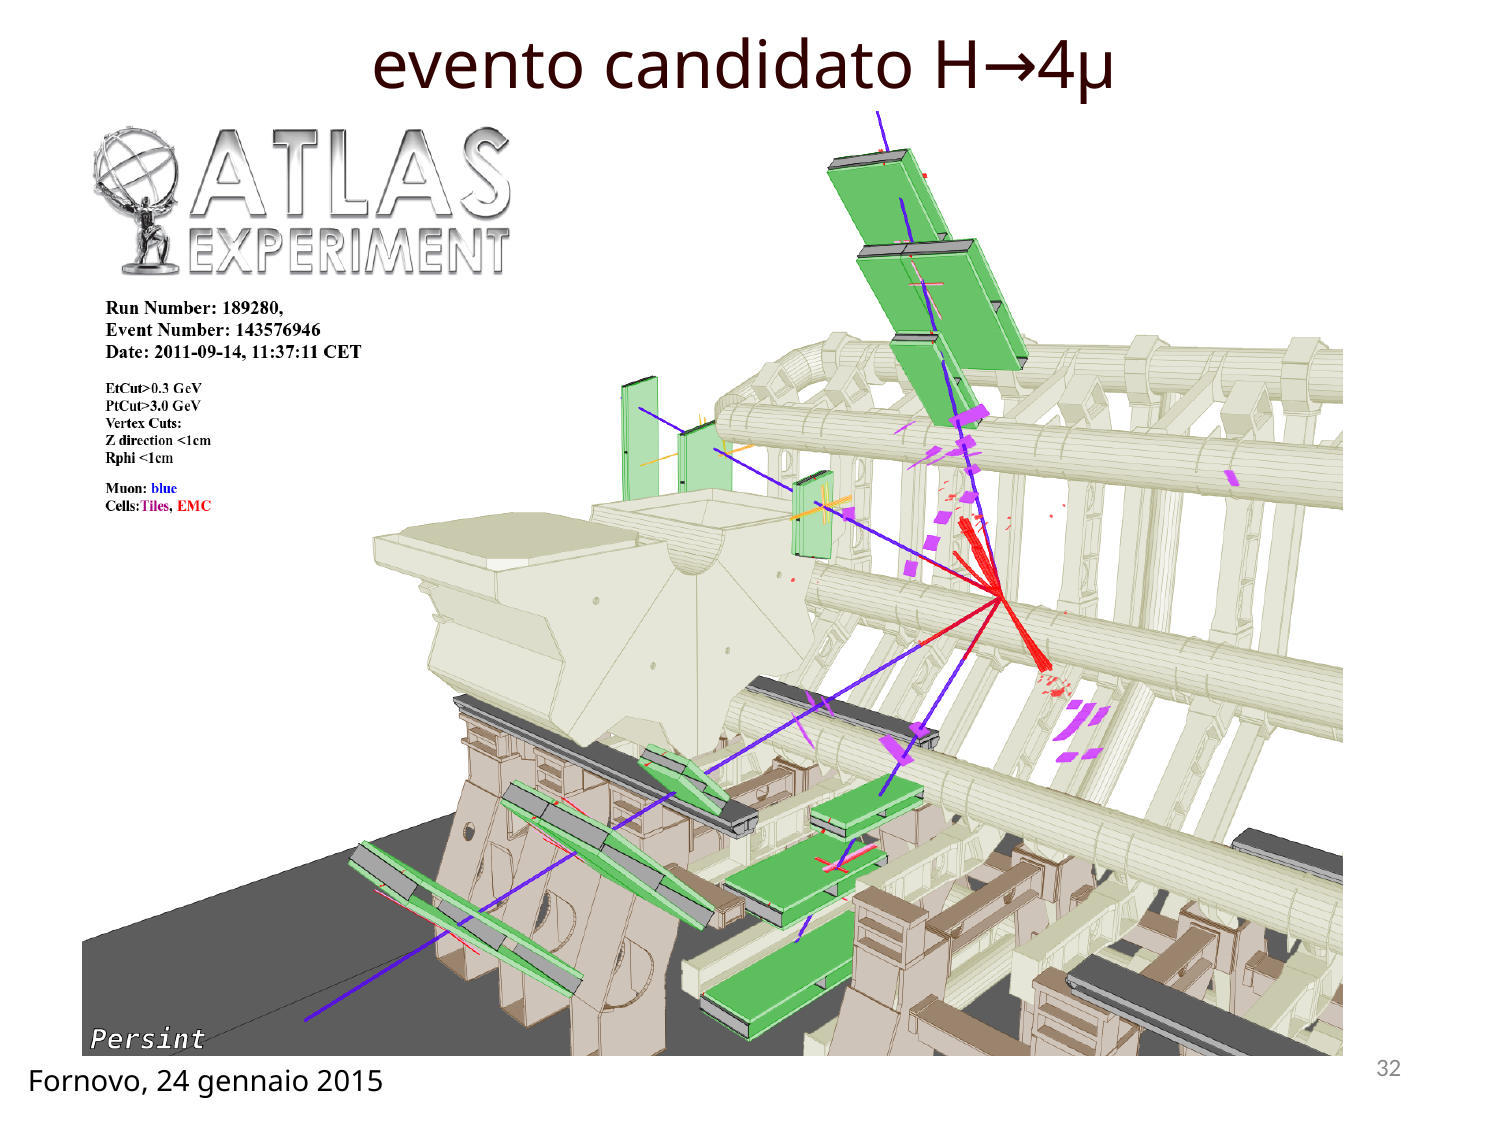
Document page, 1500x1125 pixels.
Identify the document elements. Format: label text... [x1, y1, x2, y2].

text_box evento candidato H→4μ [356, 13, 1134, 110]
picture [82, 111, 1343, 1056]
text_box <numero> [1074, 1042, 1417, 1095]
